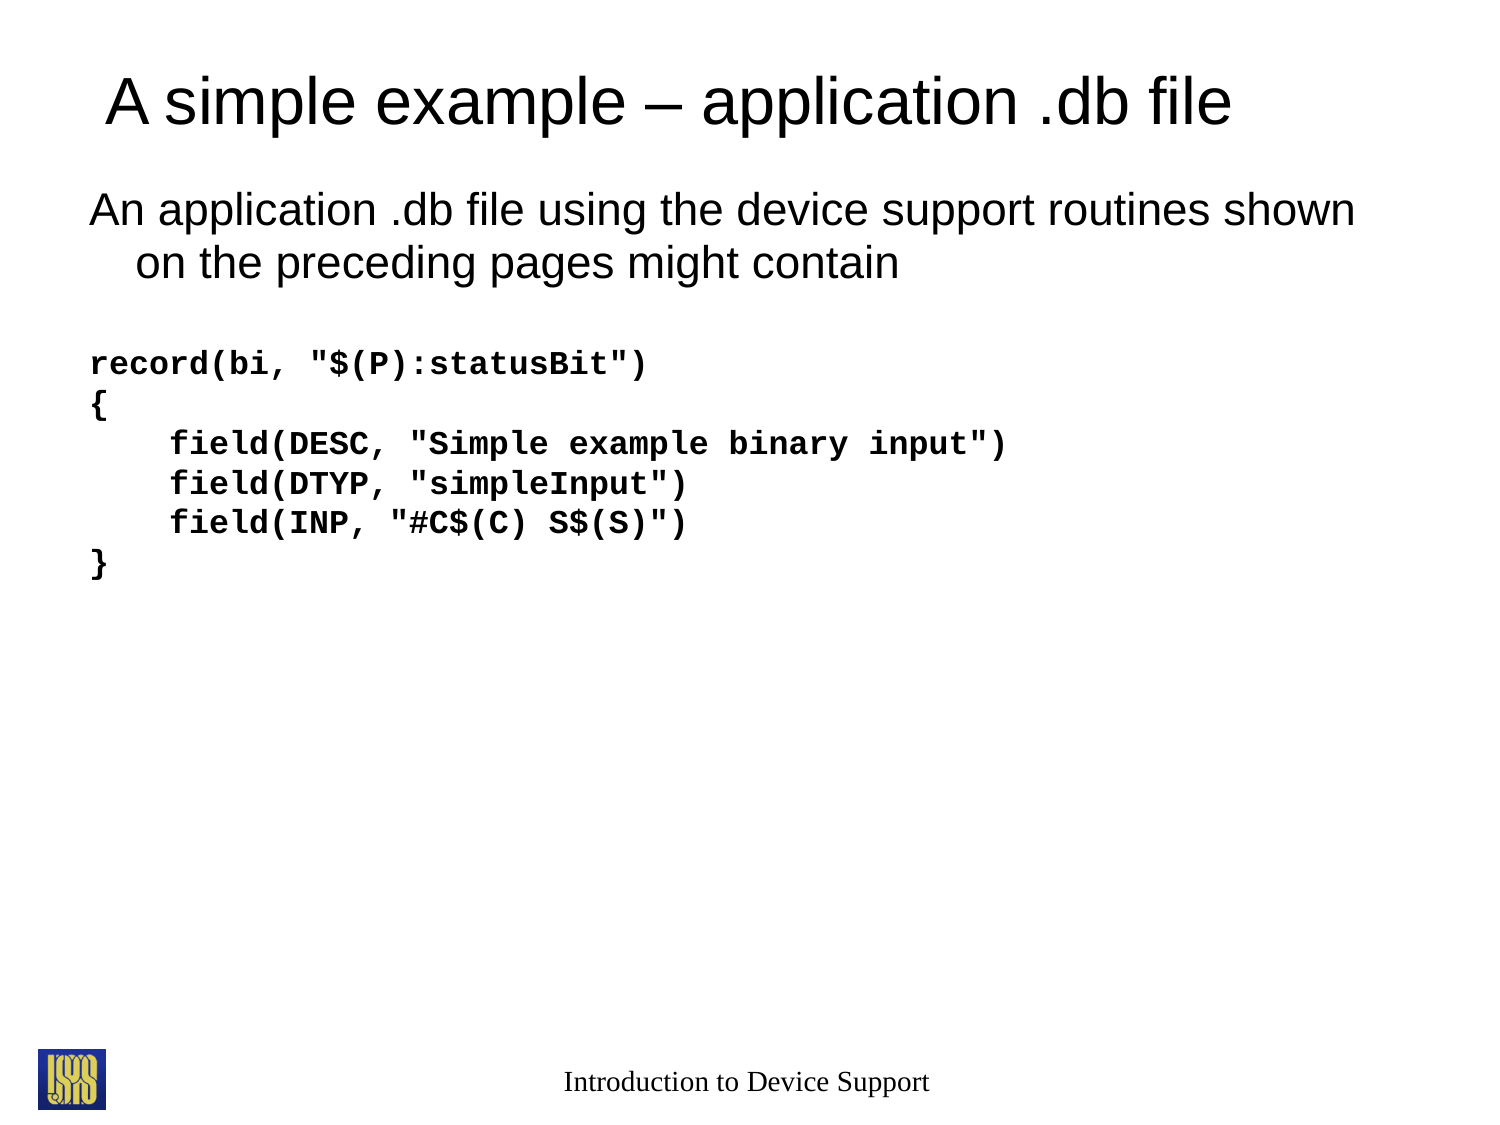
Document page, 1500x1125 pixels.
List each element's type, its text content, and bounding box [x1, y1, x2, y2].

title A simple example – application .db file [55, 57, 1361, 146]
list An application .db file using the device support routines shown on the preceding pages might contain record(bi, "$(P):statusBit") { field(DESC, "Simple example binary input") field(DTYP, "simpleInput") field(INP, "#C$(C) S$(S)") } [74, 175, 1419, 589]
picture [38, 1049, 106, 1110]
